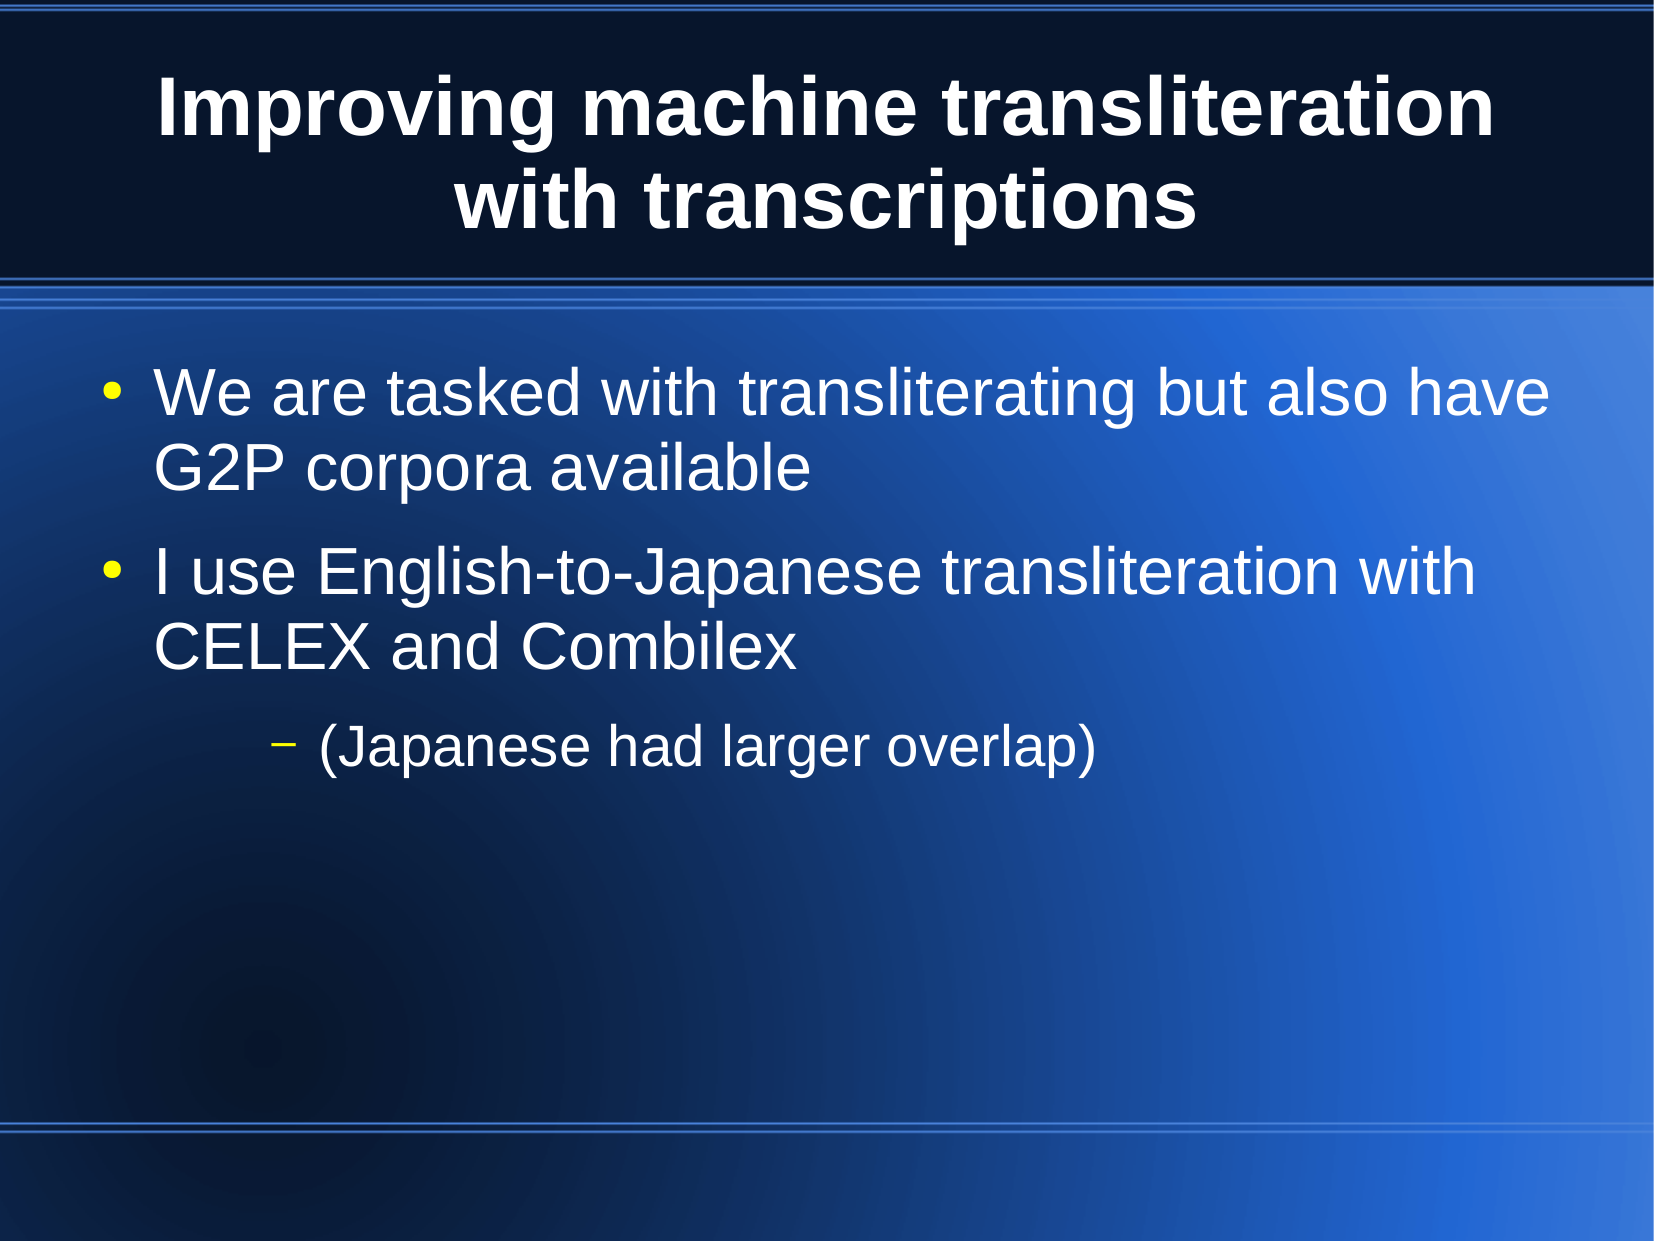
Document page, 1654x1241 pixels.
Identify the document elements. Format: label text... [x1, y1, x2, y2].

title Improving machine transliteration with transcriptions [82, 56, 1571, 250]
picture [0, 0, 1654, 1241]
list We are tasked with transliterating but also have G2P corpora available I use English-to-Japanese transliteration with CELEX and Combilex (Japanese had larger overlap) [82, 355, 1571, 1159]
